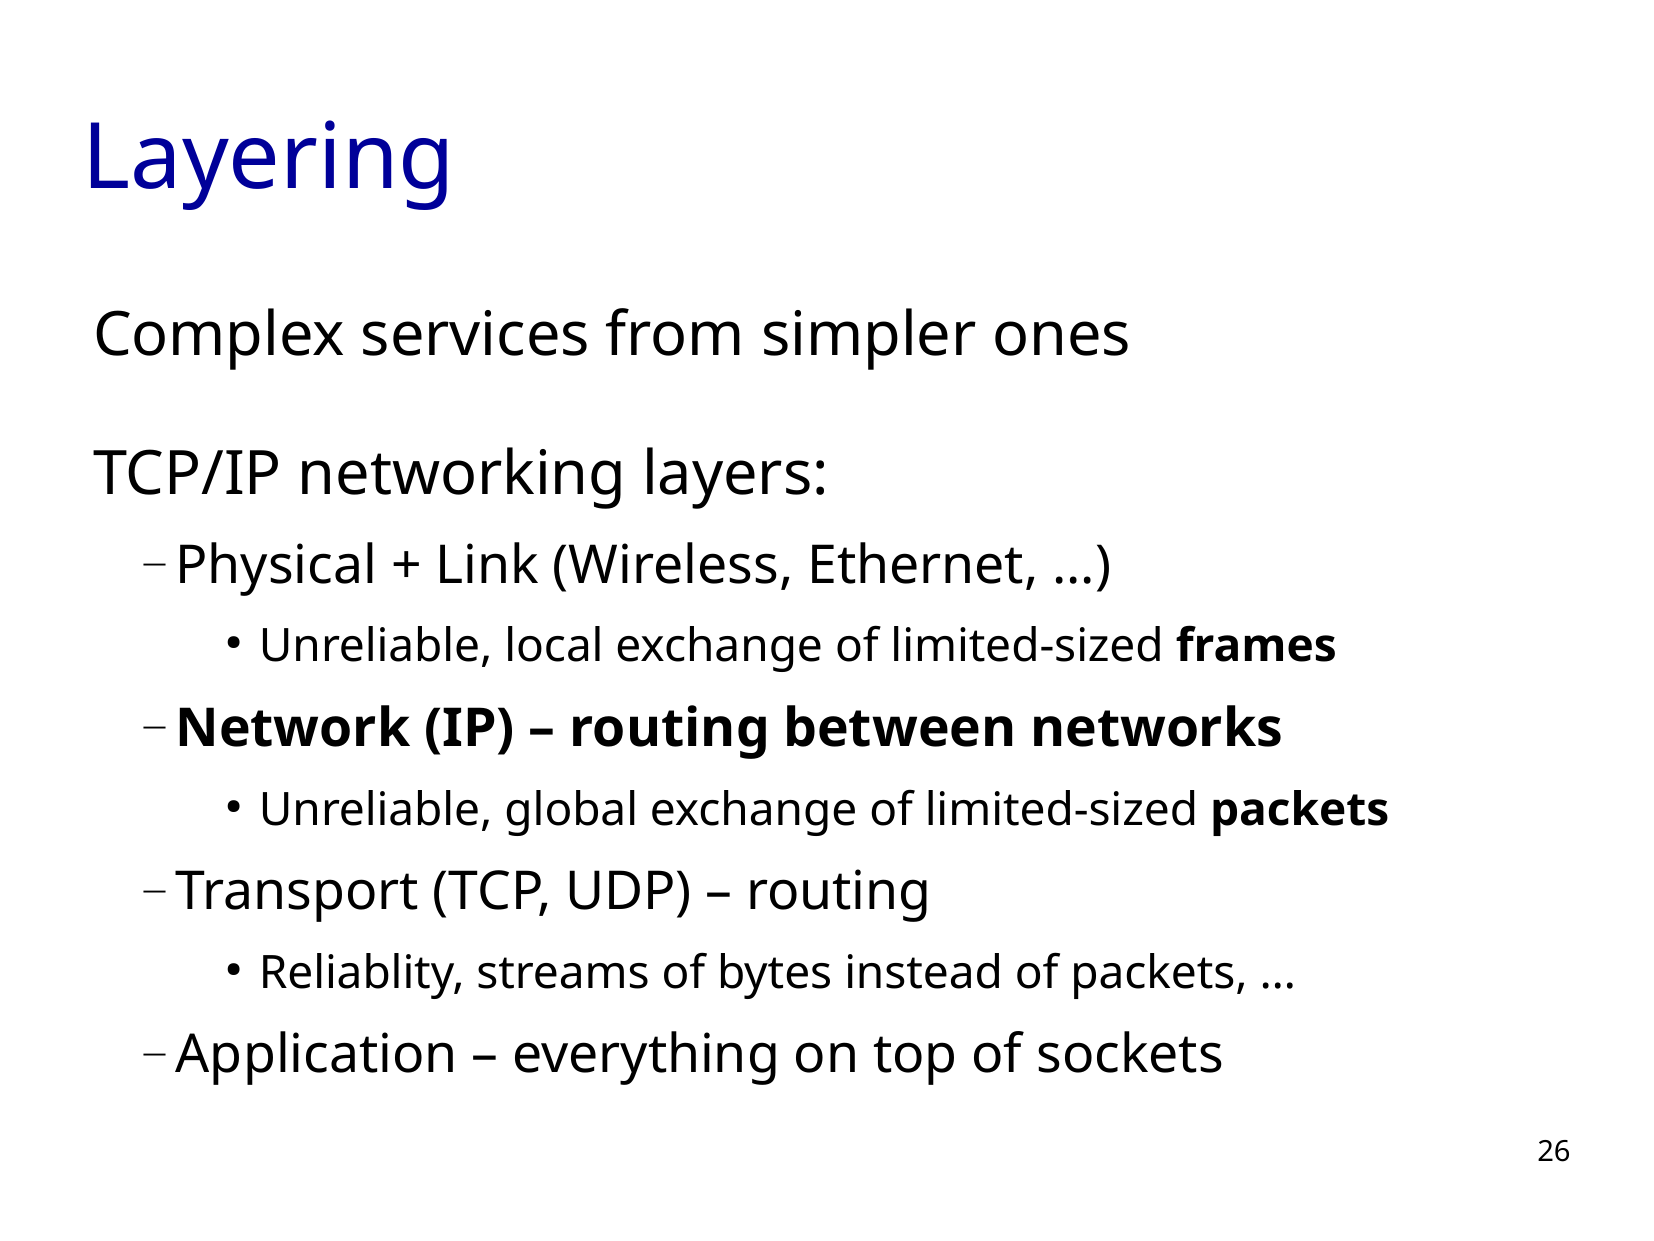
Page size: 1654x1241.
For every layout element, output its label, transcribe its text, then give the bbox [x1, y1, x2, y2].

title Layering [82, 49, 1571, 257]
list Complex services from simpler ones TCP/IP networking layers: Physical + Link (Wireless, Ethernet, ...) Unreliable, local exchange of limited-sized frames Network (IP) – routing between networks Unreliable, global exchange of limited-sized packets Transport (TCP, UDP) – routing Reliablity, streams of bytes instead of packets, … Application – everything on top of sockets [60, 290, 1571, 1096]
